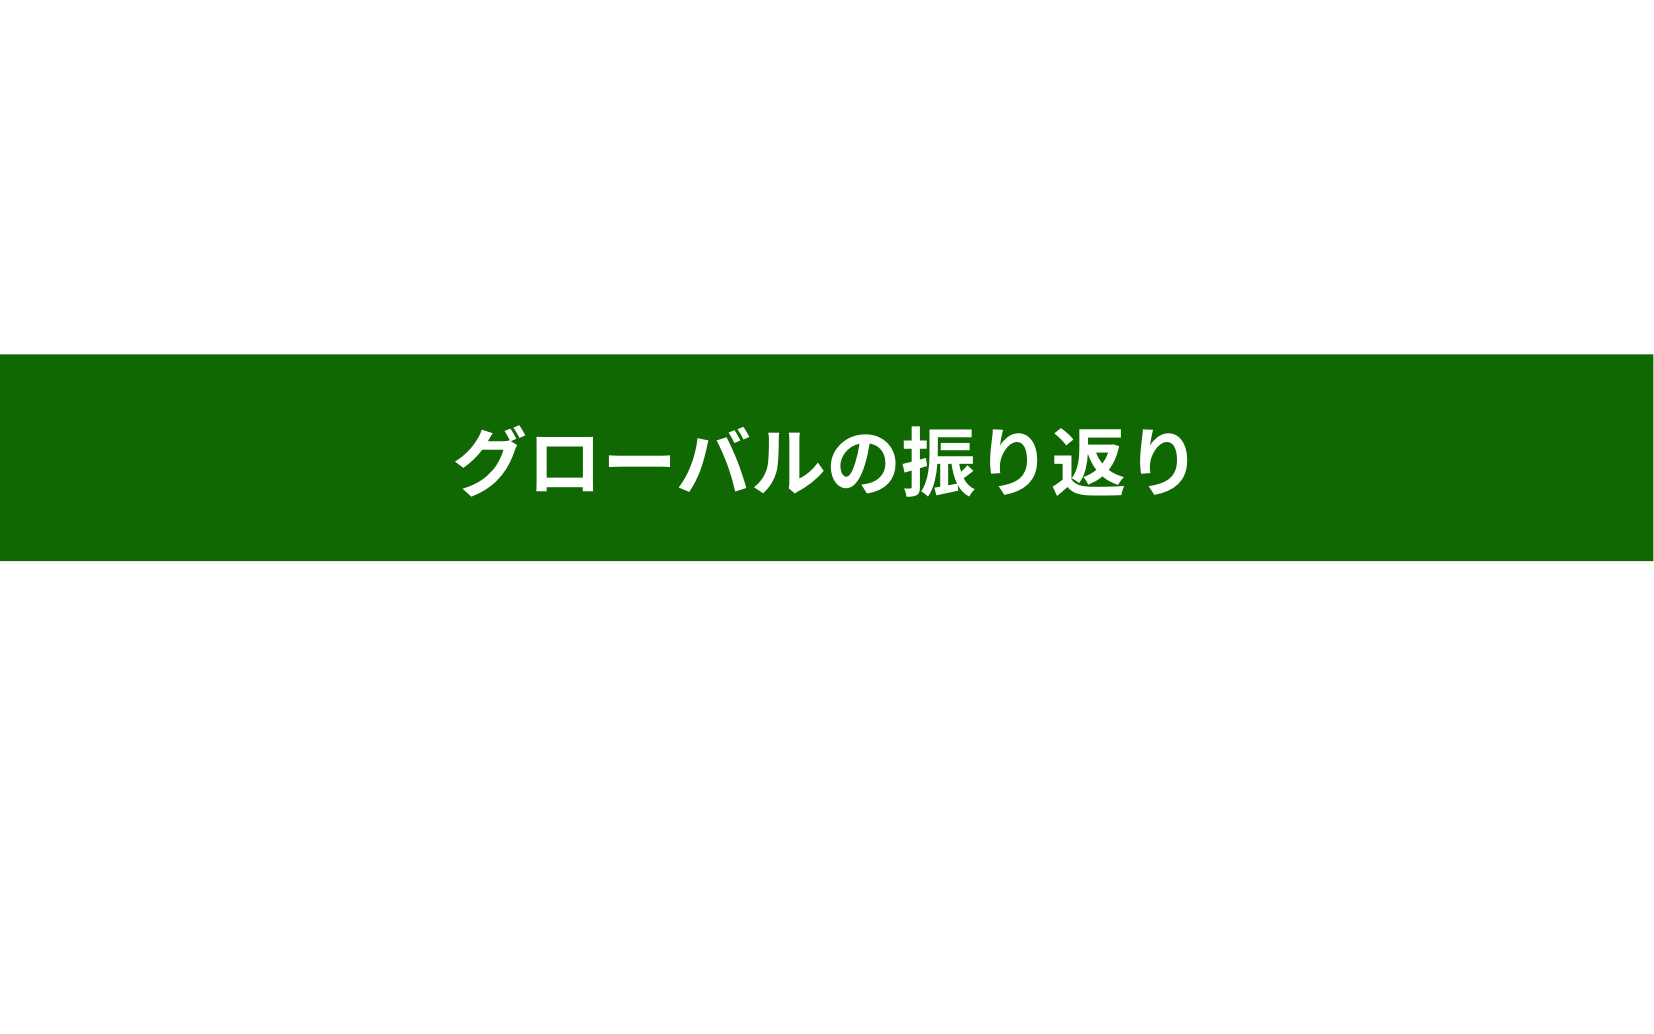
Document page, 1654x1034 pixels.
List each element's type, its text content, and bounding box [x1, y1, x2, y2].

title グローバルの振り返り [82, 371, 1571, 545]
